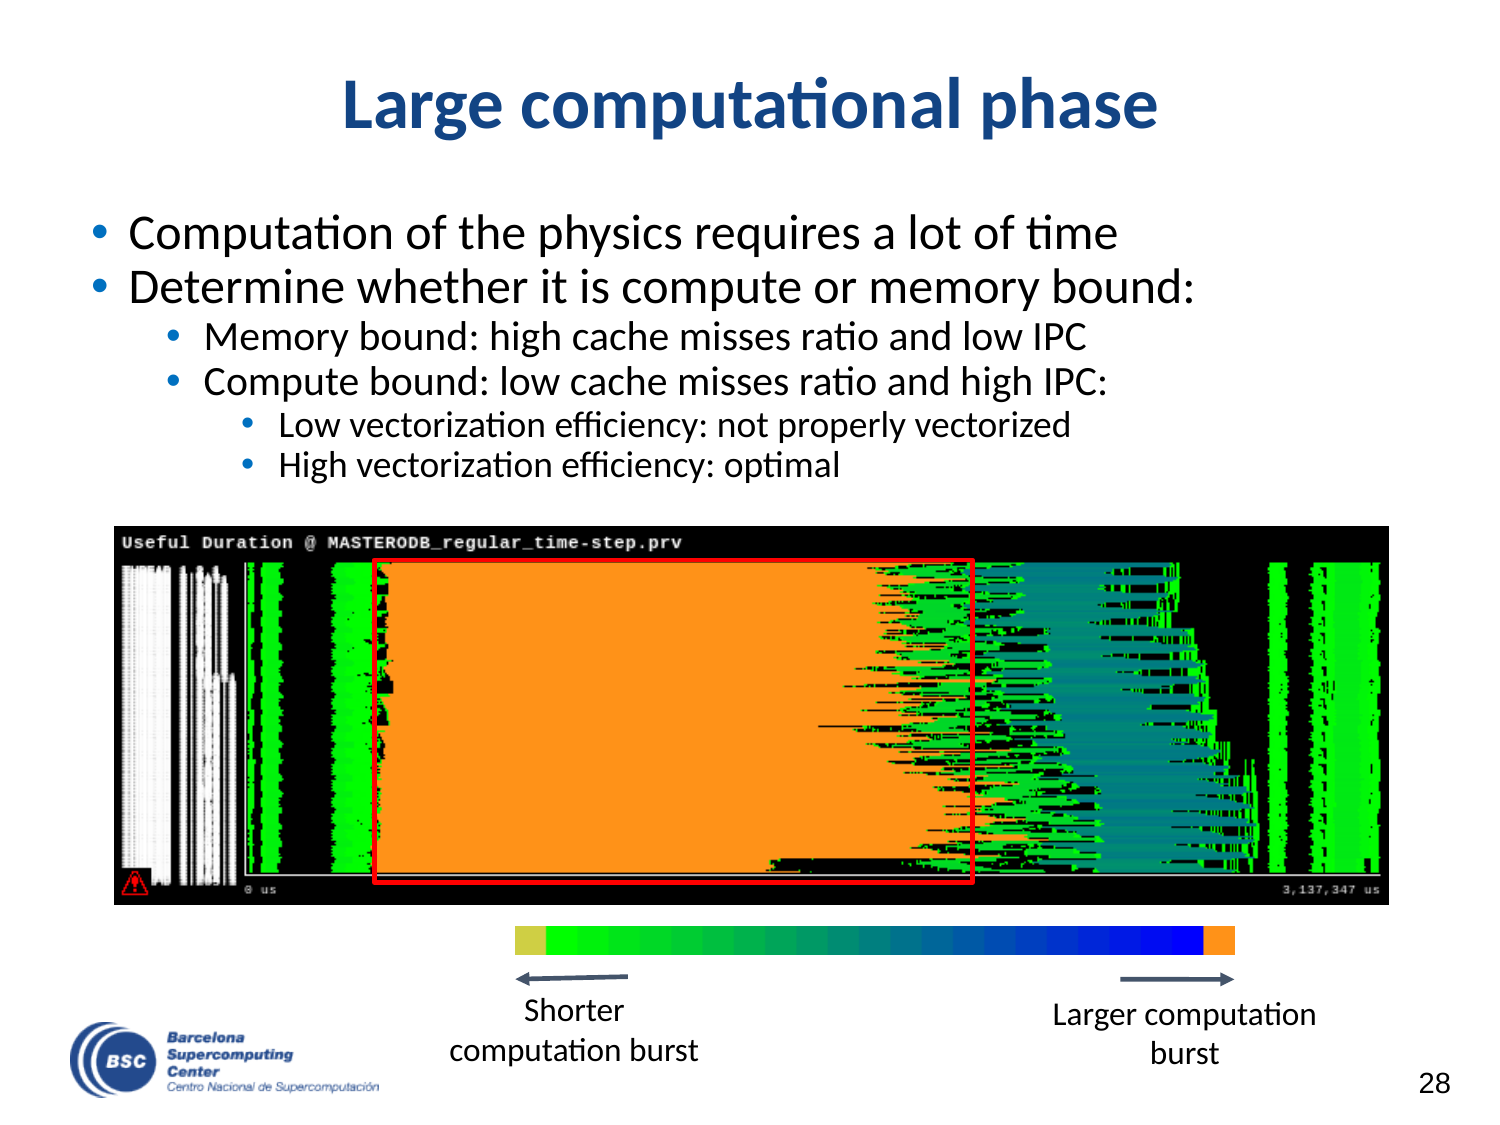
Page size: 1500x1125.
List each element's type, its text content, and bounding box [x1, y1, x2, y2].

list Computation of the physics requires a lot of time Determine whether it is compute or memory bound: Memory bound: high cache misses ratio and low IPC Compute bound: low cache misses ratio and high IPC: Low vectorization efficiency: not properly vectorized High vectorization efficiency: optimal [76, 199, 1427, 993]
picture [953, 926, 1235, 955]
text_box Shorter computation burst [426, 973, 722, 1125]
text_box Larger computation burst [1029, 976, 1341, 1077]
picture [70, 1022, 379, 1098]
slide_number <number> [1403, 1038, 1494, 1125]
picture [114, 526, 1389, 905]
title Large computational phase [76, 35, 1427, 174]
picture [515, 926, 890, 955]
